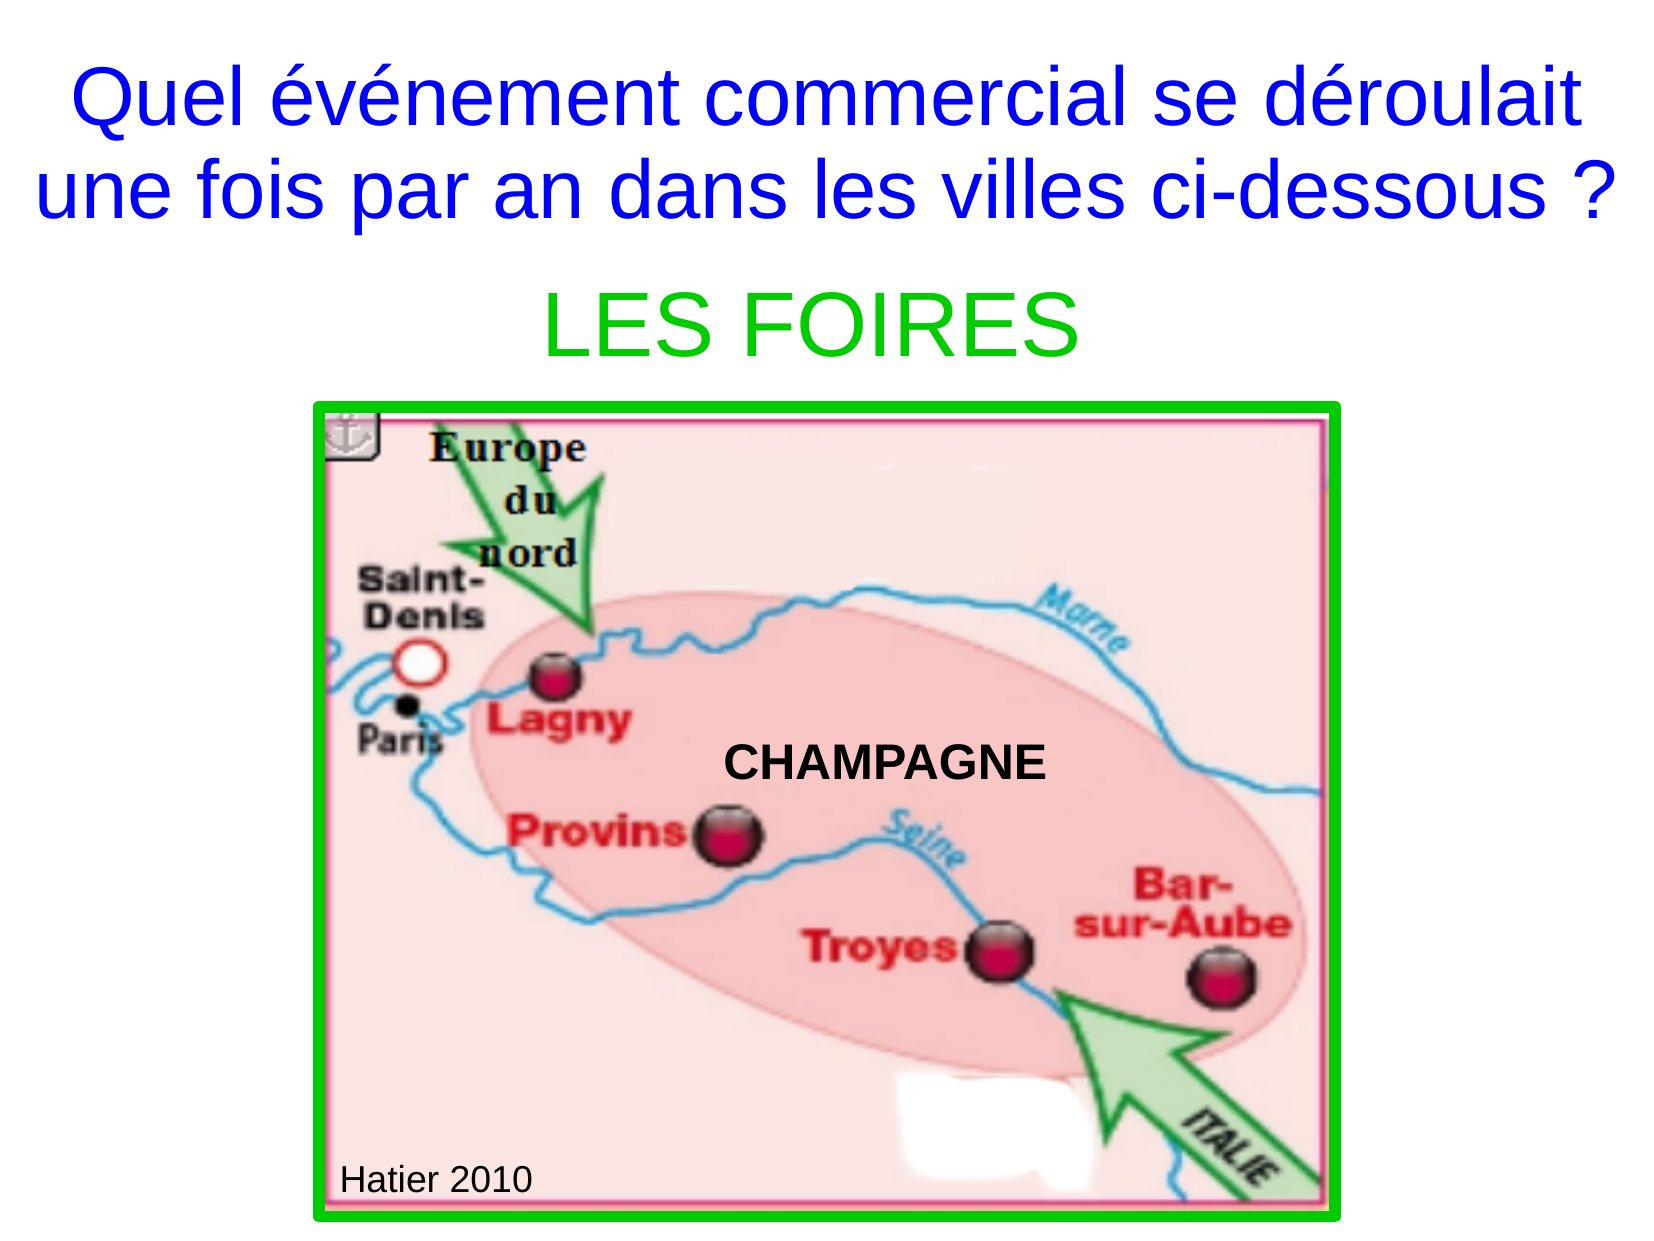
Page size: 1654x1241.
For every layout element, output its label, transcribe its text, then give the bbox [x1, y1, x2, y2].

text_box Hatier 2010 [324, 1151, 591, 1209]
text_box LES FOIRES [442, 265, 1182, 384]
title Quel événement commercial se déroulait une fois par an dans les villes ci-dessous ? [29, 50, 1625, 237]
picture [324, 412, 1329, 1211]
text_box CHAMPAGNE [708, 726, 1093, 799]
